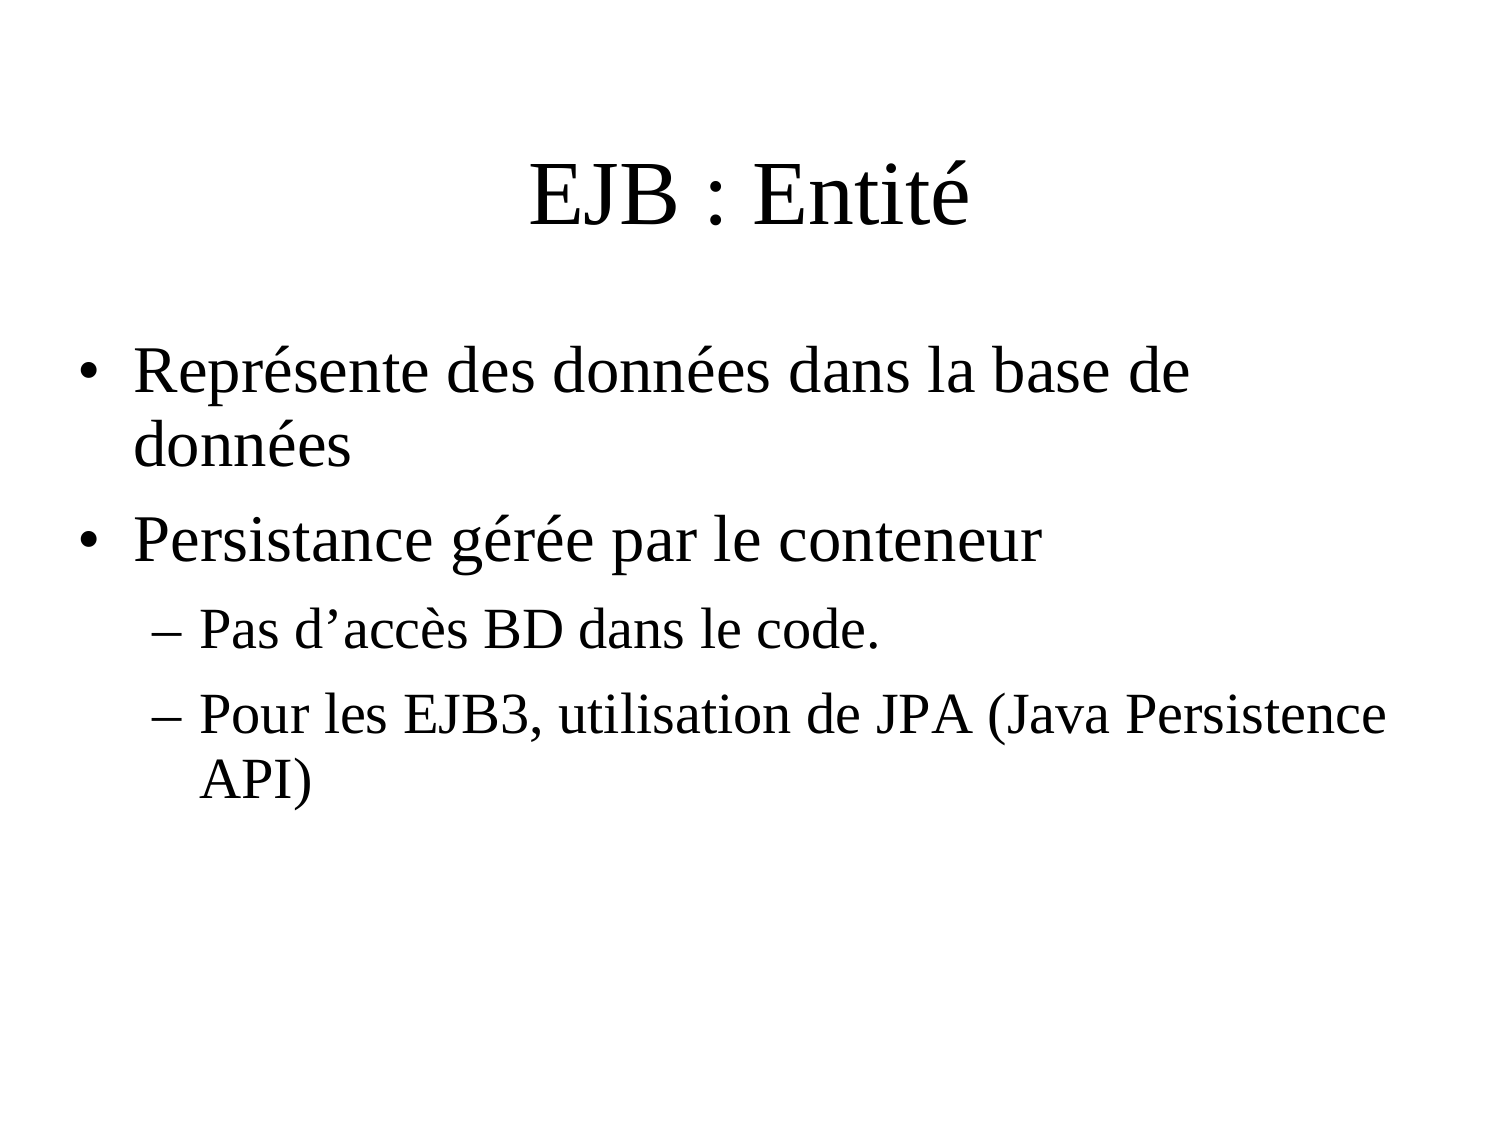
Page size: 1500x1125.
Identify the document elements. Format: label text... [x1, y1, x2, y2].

title EJB : Entité [112, 99, 1388, 288]
list Représente des données dans la base de données Persistance gérée par le conteneur Pas d’accès BD dans le code. Pour les EJB3, utilisation de JPA (Java Persistence API) [62, 324, 1438, 1001]
